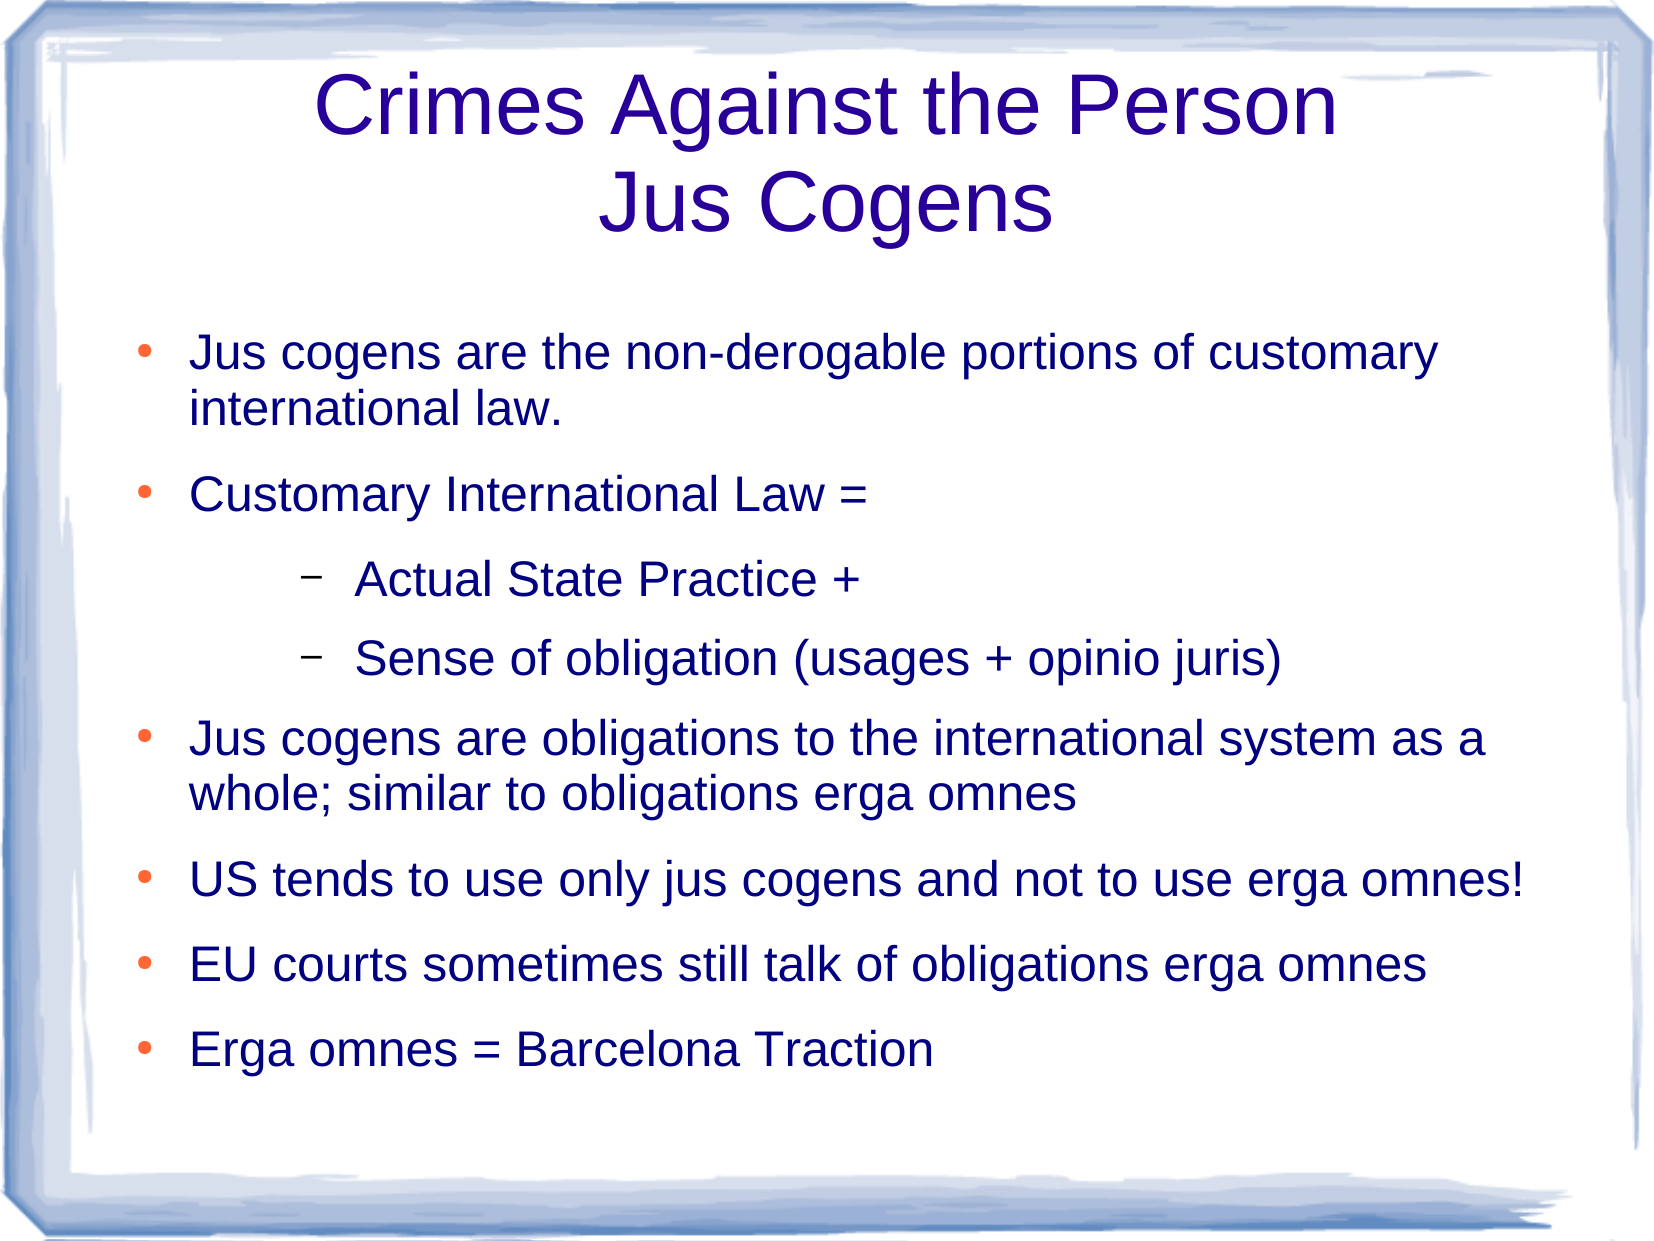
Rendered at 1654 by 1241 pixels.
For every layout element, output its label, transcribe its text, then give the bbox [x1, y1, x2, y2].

list Jus cogens are the non-derogable portions of customary international law. Customary International Law = Actual State Practice + Sense of obligation (usages + opinio juris) Jus cogens are obligations to the international system as a whole; similar to obligations erga omnes US tends to use only jus cogens and not to use erga omnes! EU courts sometimes still talk of obligations erga omnes Erga omnes = Barcelona Traction [118, 324, 1571, 1241]
picture [0, 0, 1654, 1241]
title Crimes Against the Person Jus Cogens [82, 49, 1571, 257]
